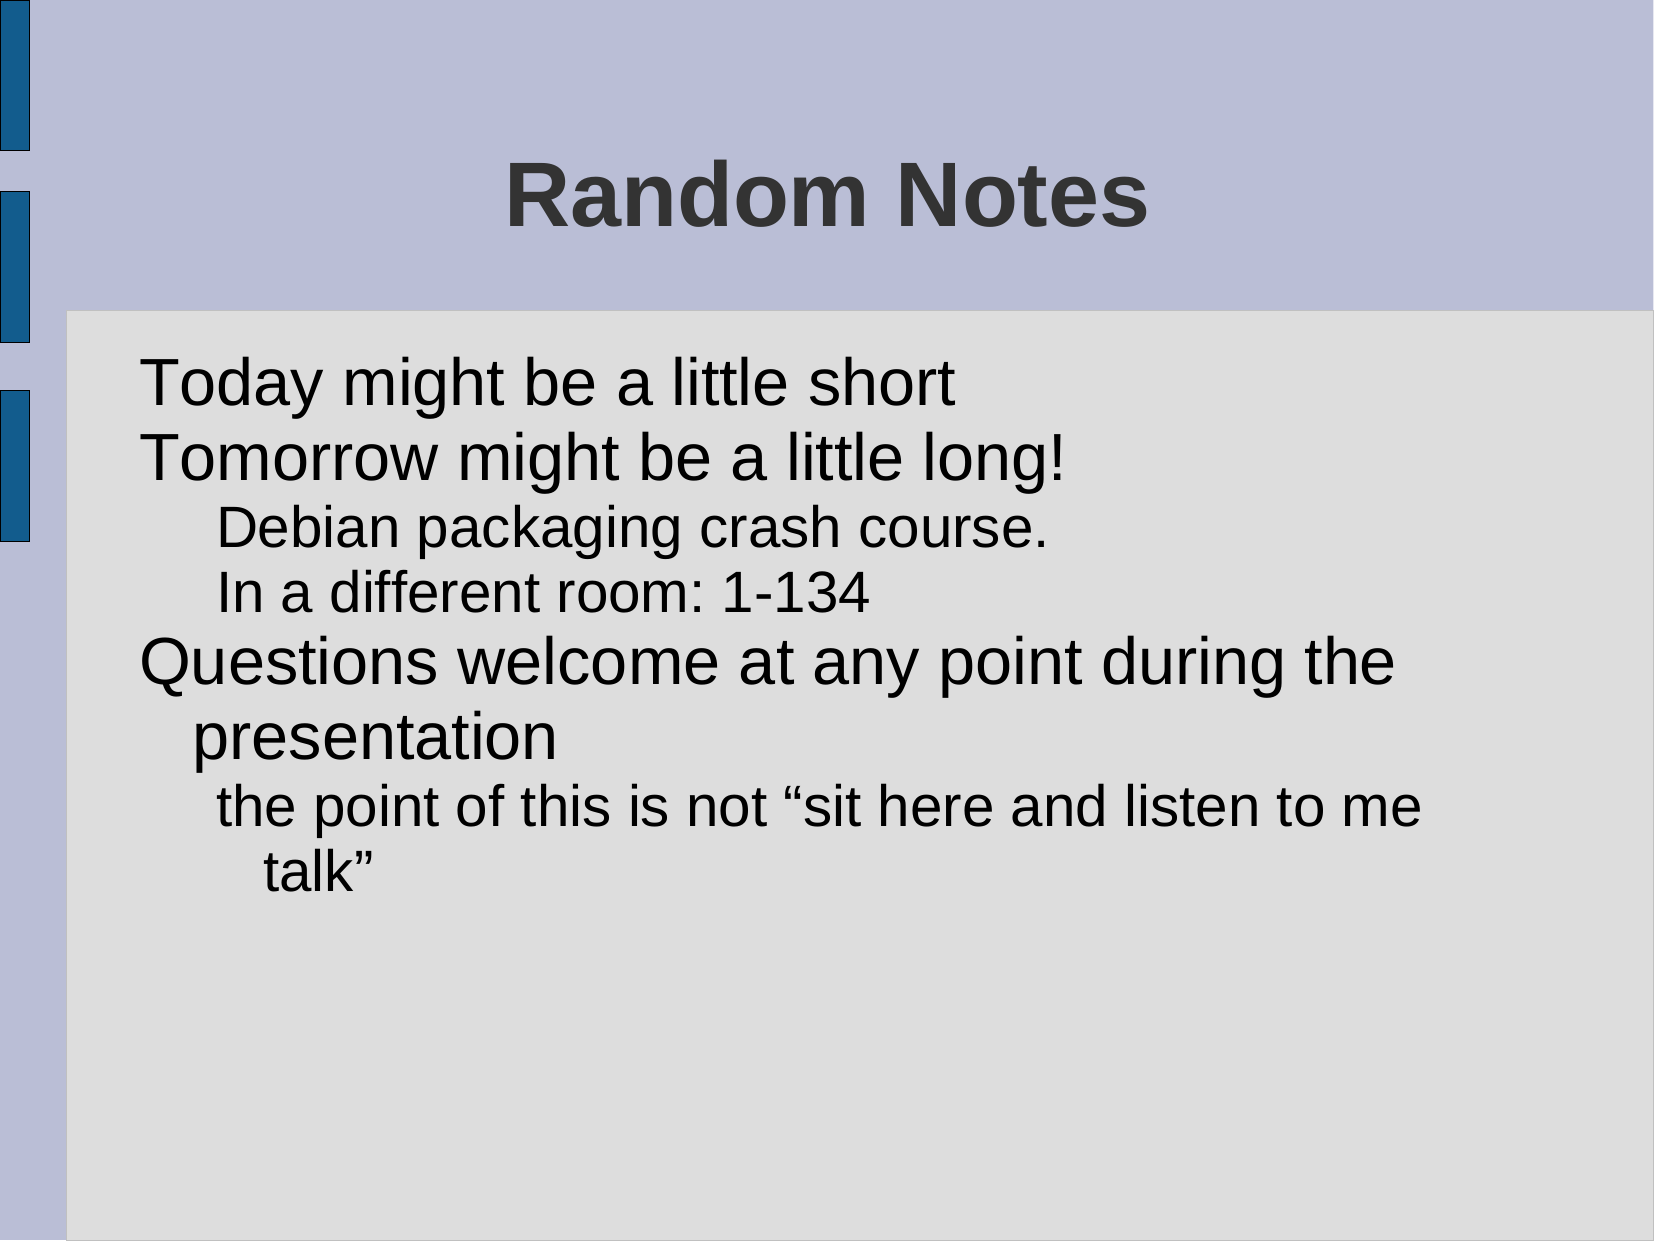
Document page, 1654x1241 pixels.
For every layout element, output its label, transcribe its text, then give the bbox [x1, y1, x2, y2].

list Today might be a little short Tomorrow might be a little long! Debian packaging crash course. In a different room: 1-134 Questions welcome at any point during the presentation the point of this is not “sit here and listen to me talk” [121, 344, 1534, 1127]
title Random Notes [121, 91, 1534, 299]
